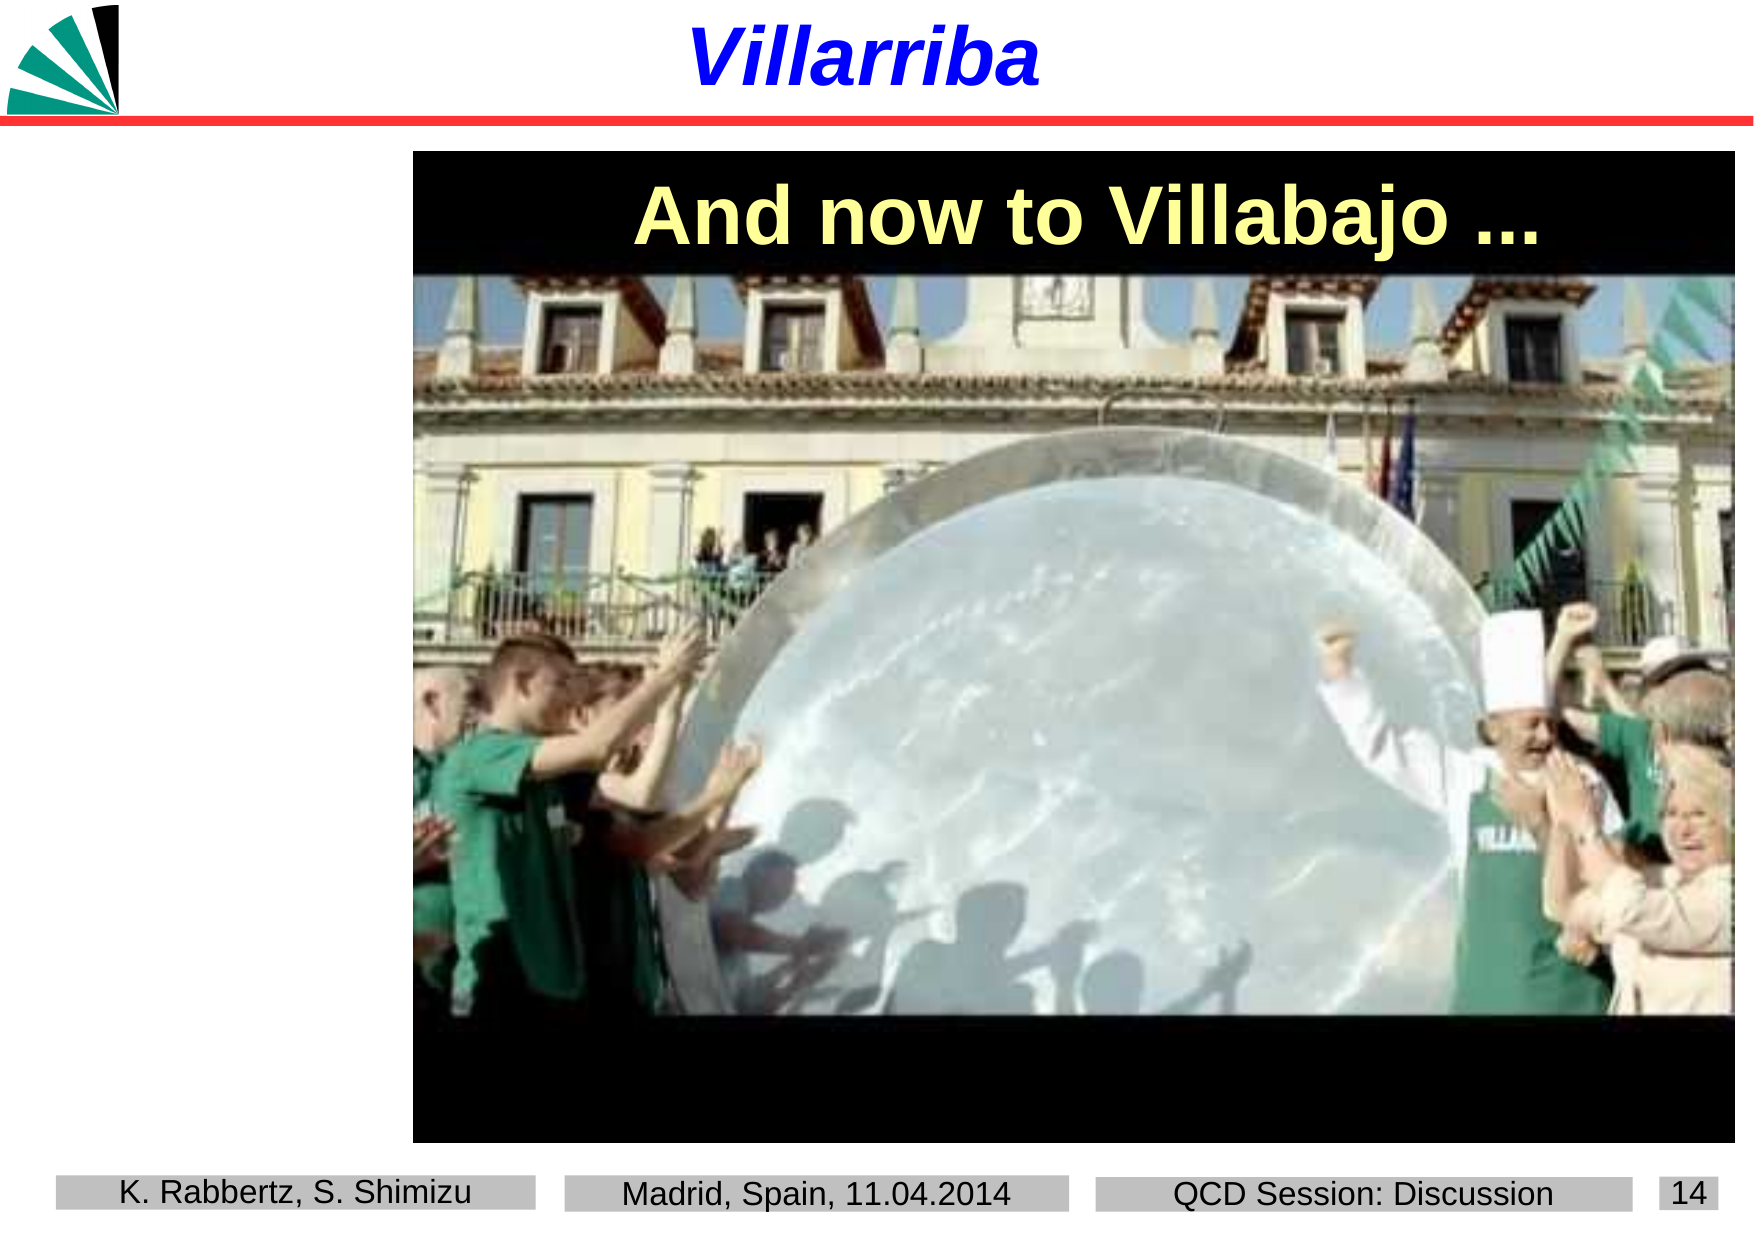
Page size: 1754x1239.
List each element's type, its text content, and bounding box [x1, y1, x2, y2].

text_box And now to Villabajo ... [620, 163, 1555, 269]
title Villarriba [123, 0, 1606, 114]
picture [7, 5, 119, 116]
picture [413, 151, 1735, 1143]
